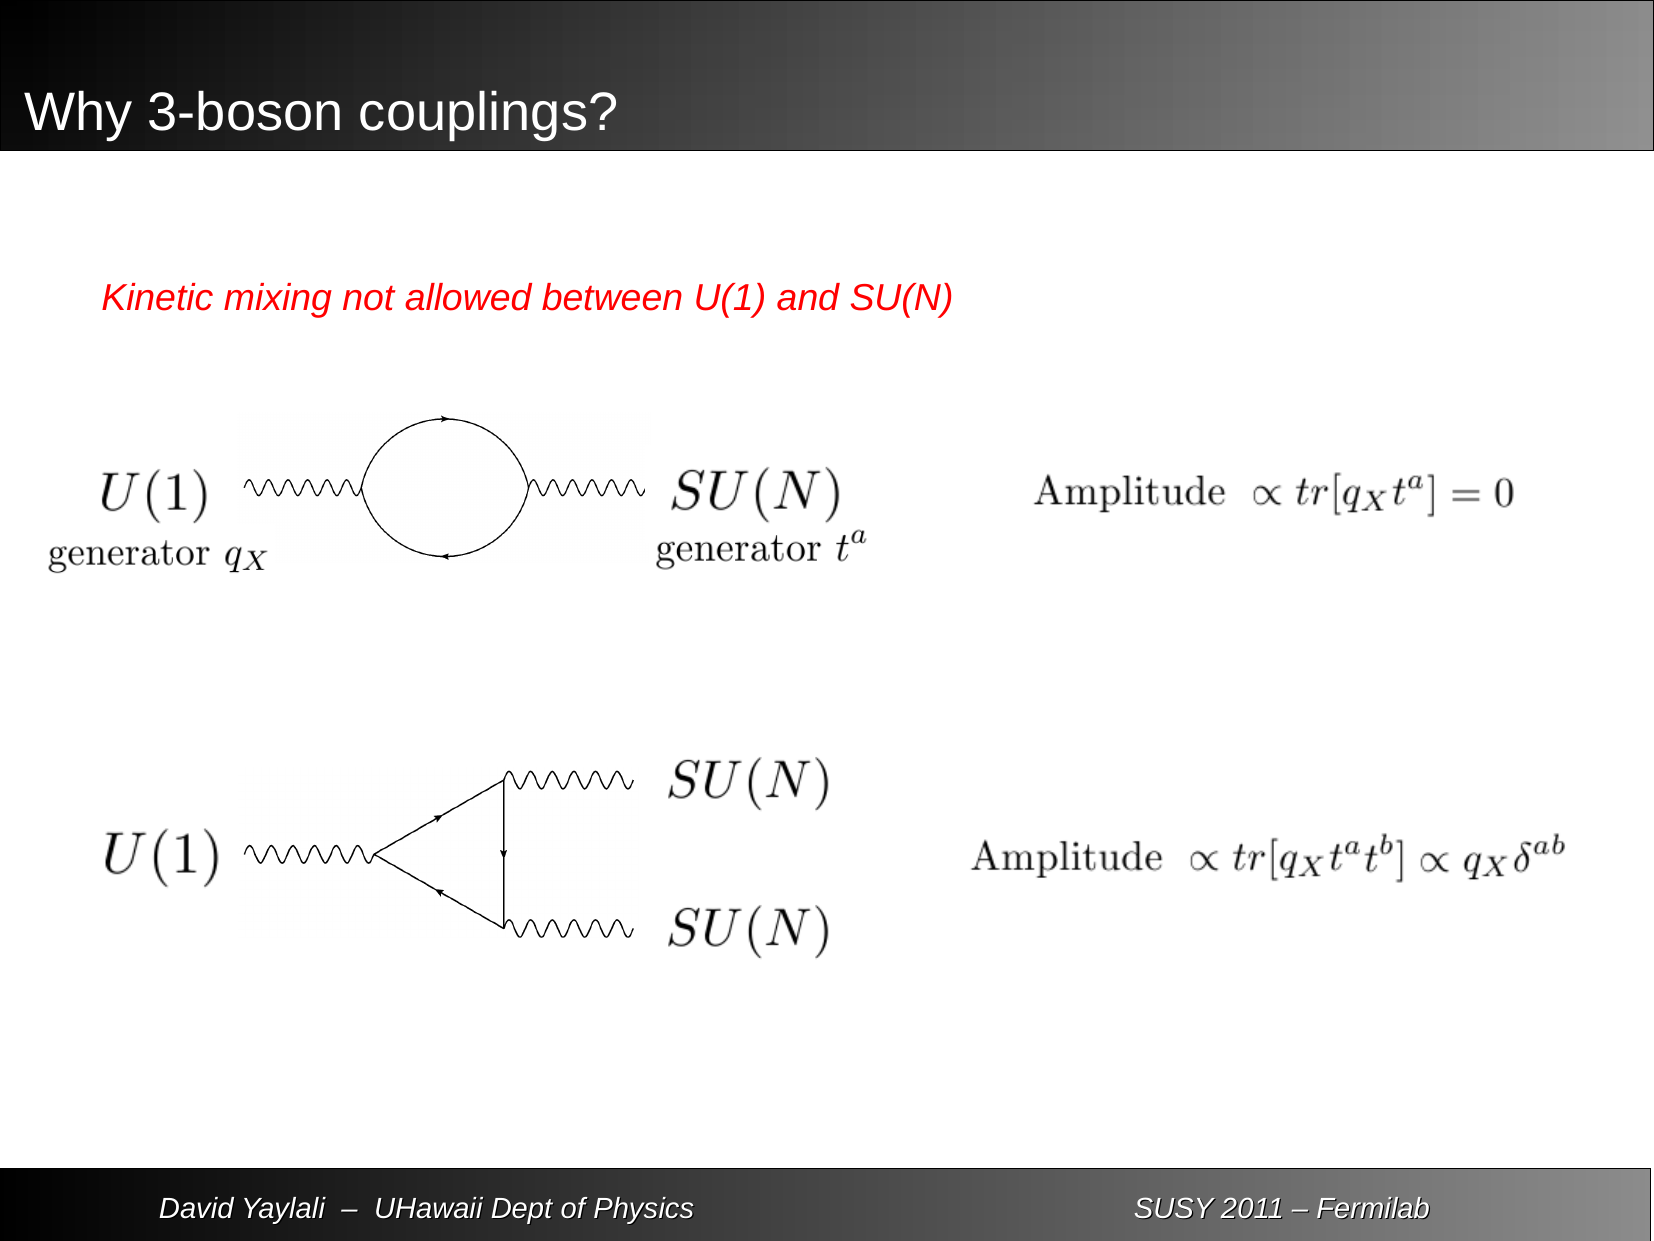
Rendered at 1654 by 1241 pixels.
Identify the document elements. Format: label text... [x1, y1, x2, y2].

text_box Why 3-boson couplings? [9, 74, 635, 150]
picture [643, 736, 851, 830]
picture [643, 884, 851, 978]
picture [961, 824, 1576, 905]
picture [1016, 449, 1528, 541]
picture [37, 412, 874, 586]
picture [84, 767, 639, 938]
text_box Kinetic mixing not allowed between U(1) and SU(N) [86, 268, 1325, 326]
